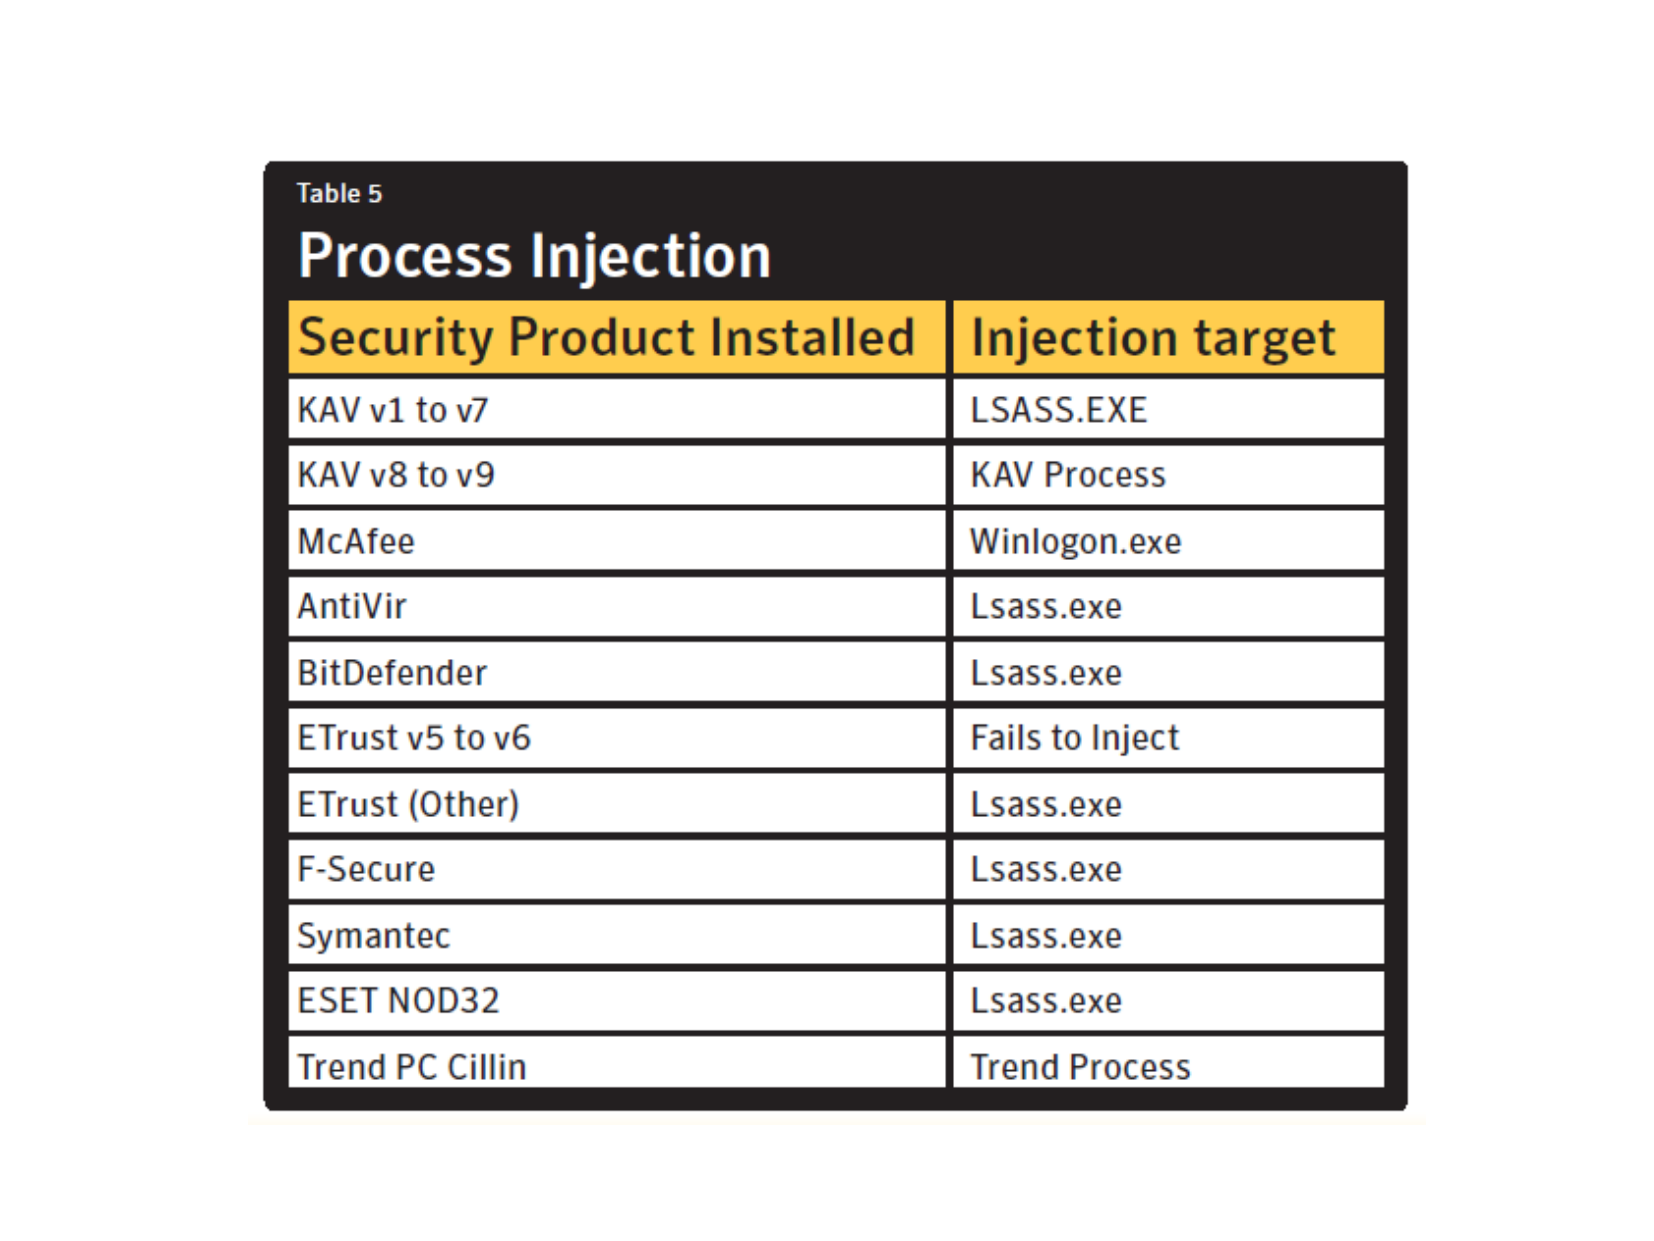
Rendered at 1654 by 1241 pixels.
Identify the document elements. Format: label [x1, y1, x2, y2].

picture [248, 146, 1426, 1126]
